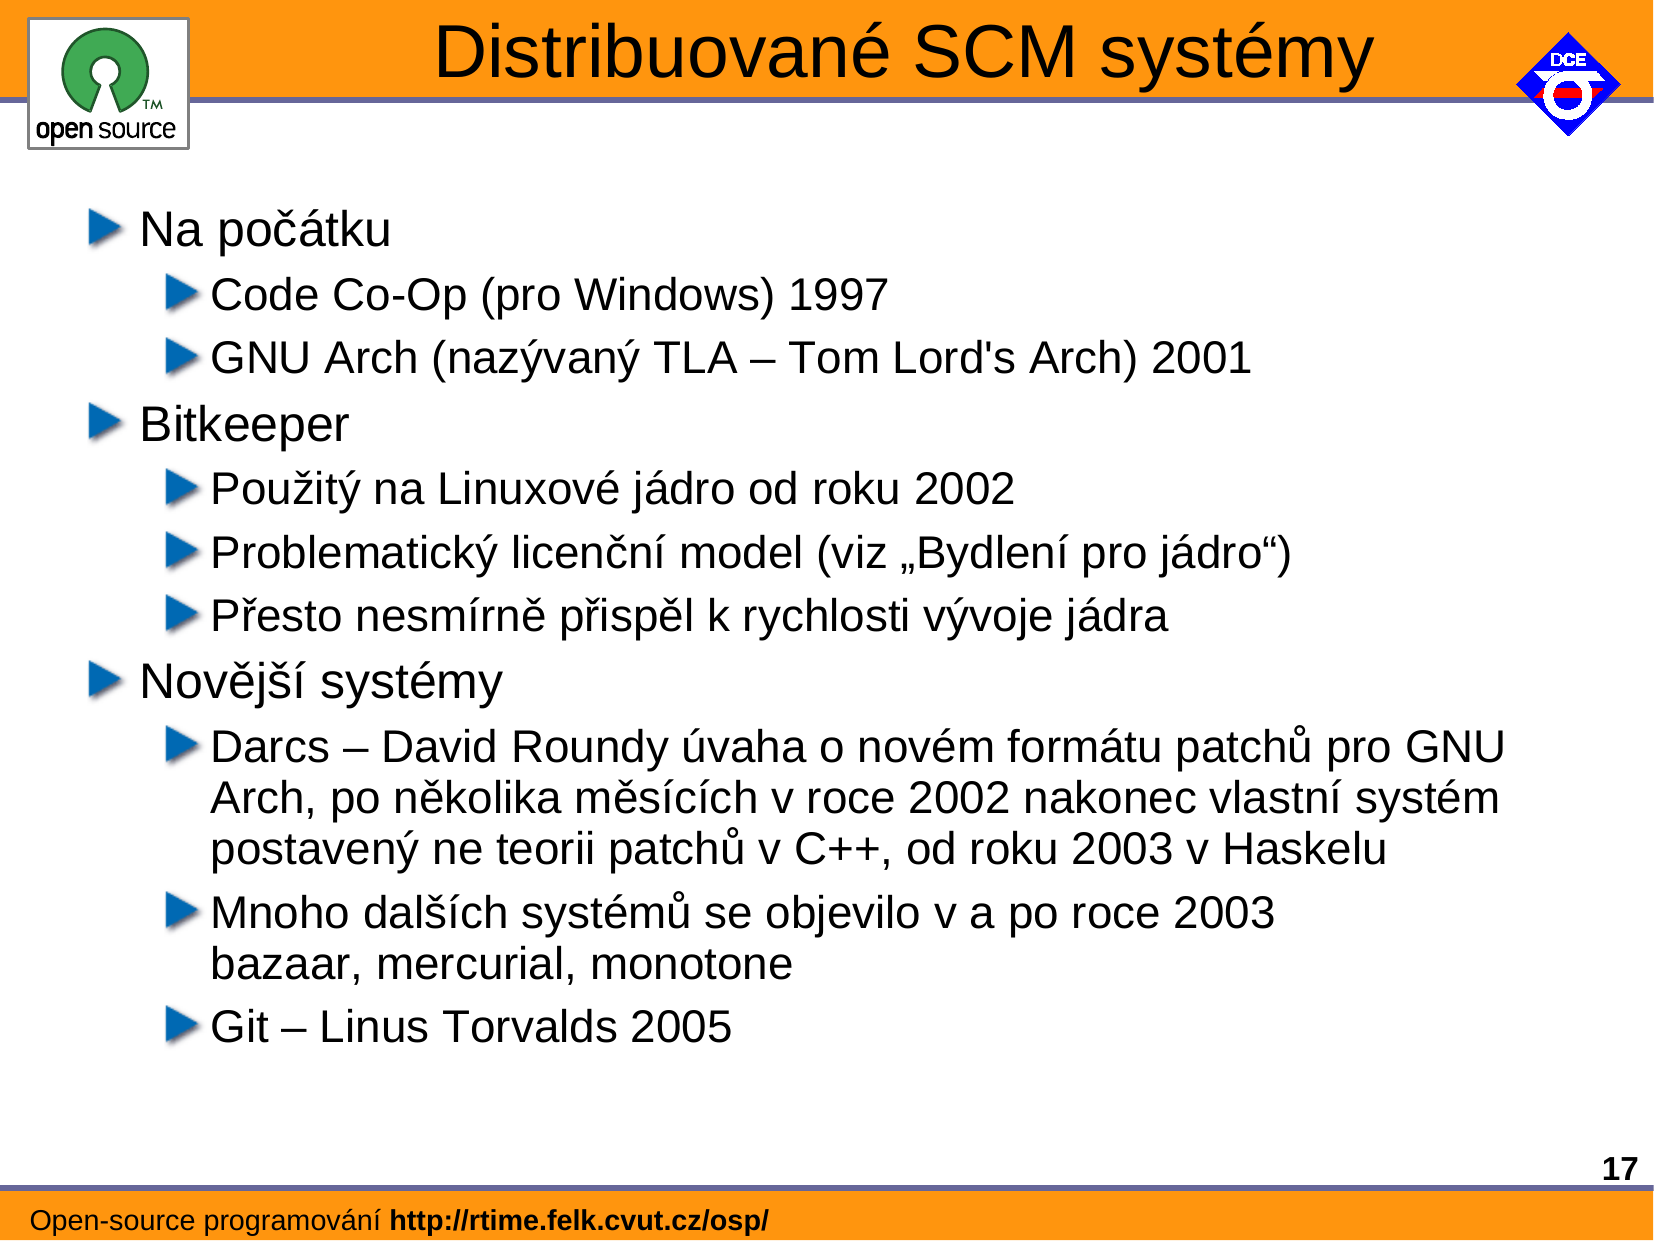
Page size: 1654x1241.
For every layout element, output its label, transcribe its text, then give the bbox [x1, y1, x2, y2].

title Distribuované SCM systémy [178, 4, 1631, 98]
list Na počátku Code Co-Op (pro Windows) 1997 GNU Arch (nazývaný TLA – Tom Lord's Arch) 2001 Bitkeeper Použitý na Linuxové jádro od roku 2002 Problematický licenční model (viz „Bydlení pro jádro“) Přesto nesmírně přispěl k rychlosti vývoje jádra Novější systémy Darcs – David Roundy úvaha o novém formátu patchů pro GNU Arch, po několika měsících v roce 2002 nakonec vlastní systém postavený ne teorii patchů v C++, od roku 2003 v Haskelu Mnoho dalších systémů se objevilo v a po roce 2003 bazaar, mercurial, monotone Git – Linus Torvalds 2005 [68, 201, 1592, 1135]
